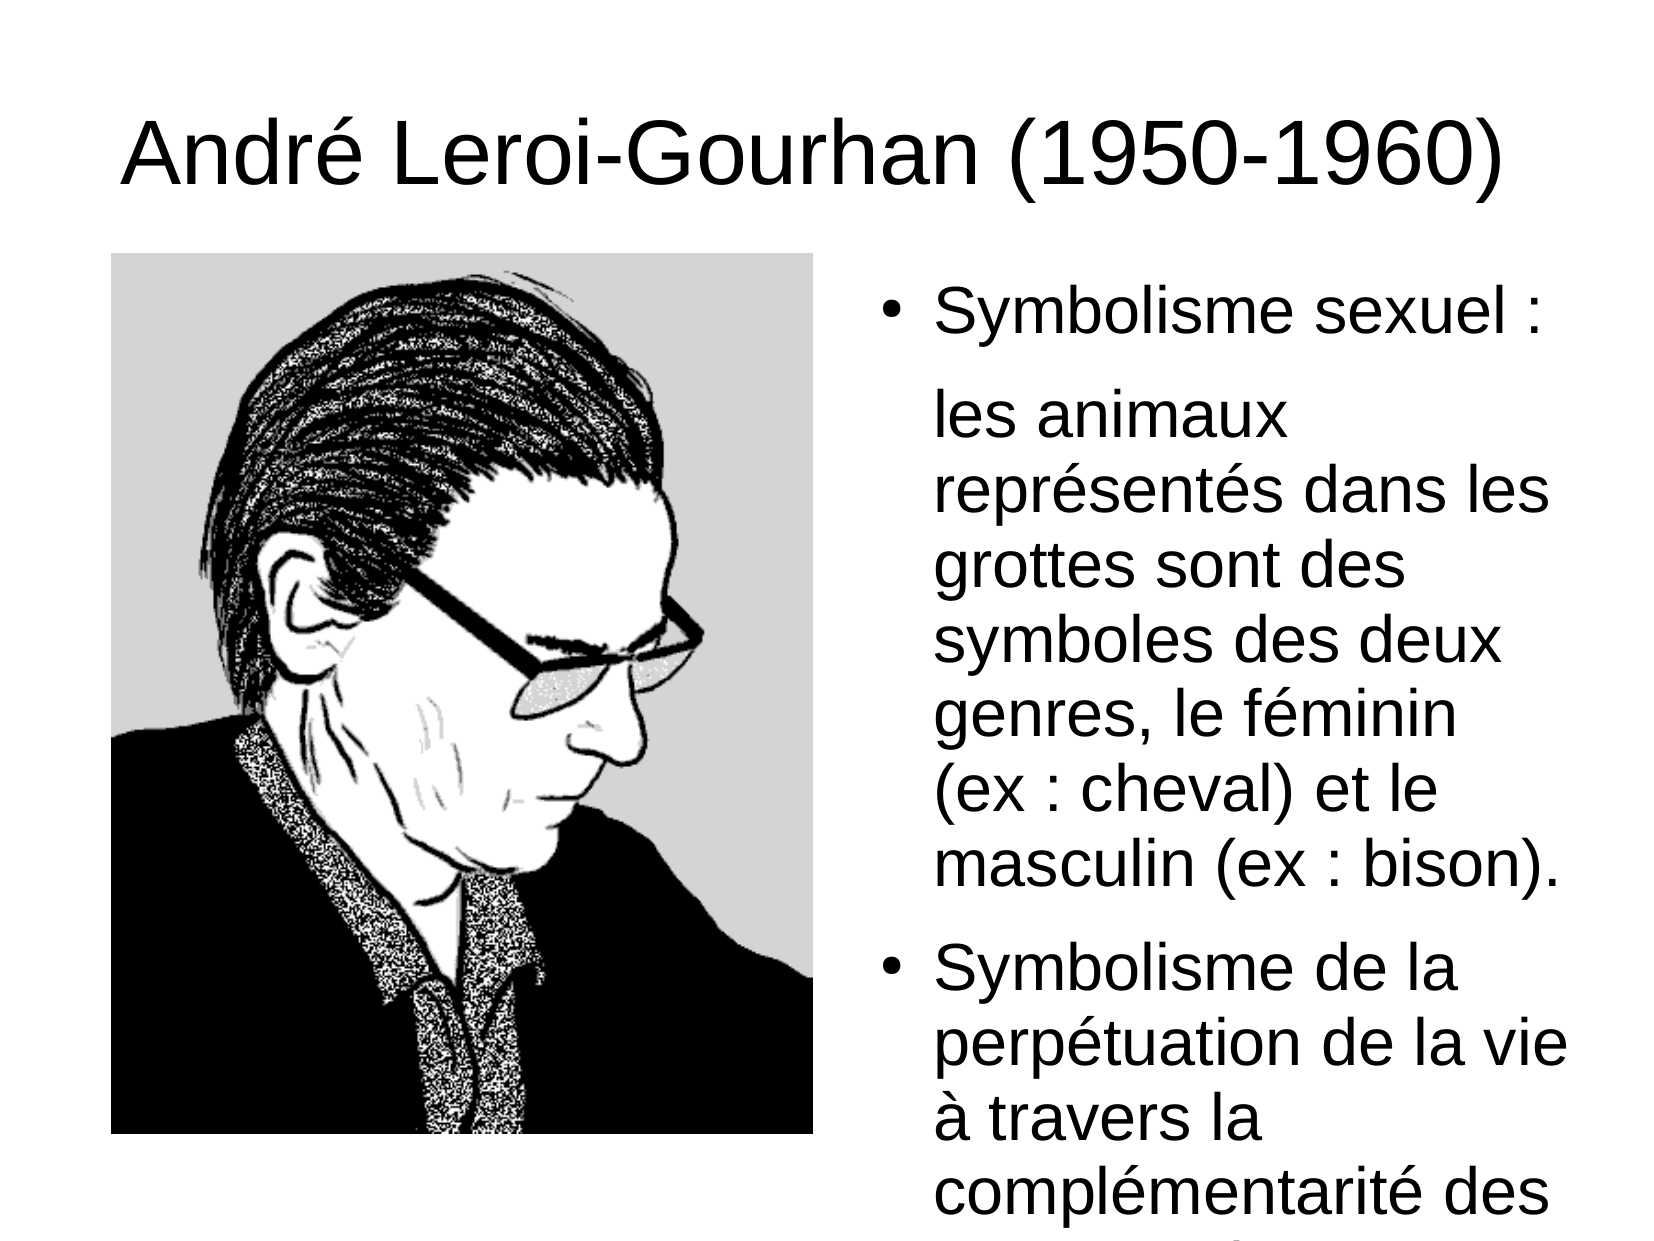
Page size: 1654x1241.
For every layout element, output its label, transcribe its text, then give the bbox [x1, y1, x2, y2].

picture [111, 253, 813, 1134]
title André Leroi-Gourhan (1950-1960) [82, 49, 1571, 257]
list Symbolisme sexuel : les animaux représentés dans les grottes sont des symboles des deux genres, le féminin (ex : cheval) et le masculin (ex : bison). Symbolisme de la perpétuation de la vie à travers la complémentarité des genres et la naissance. [862, 272, 1607, 993]
